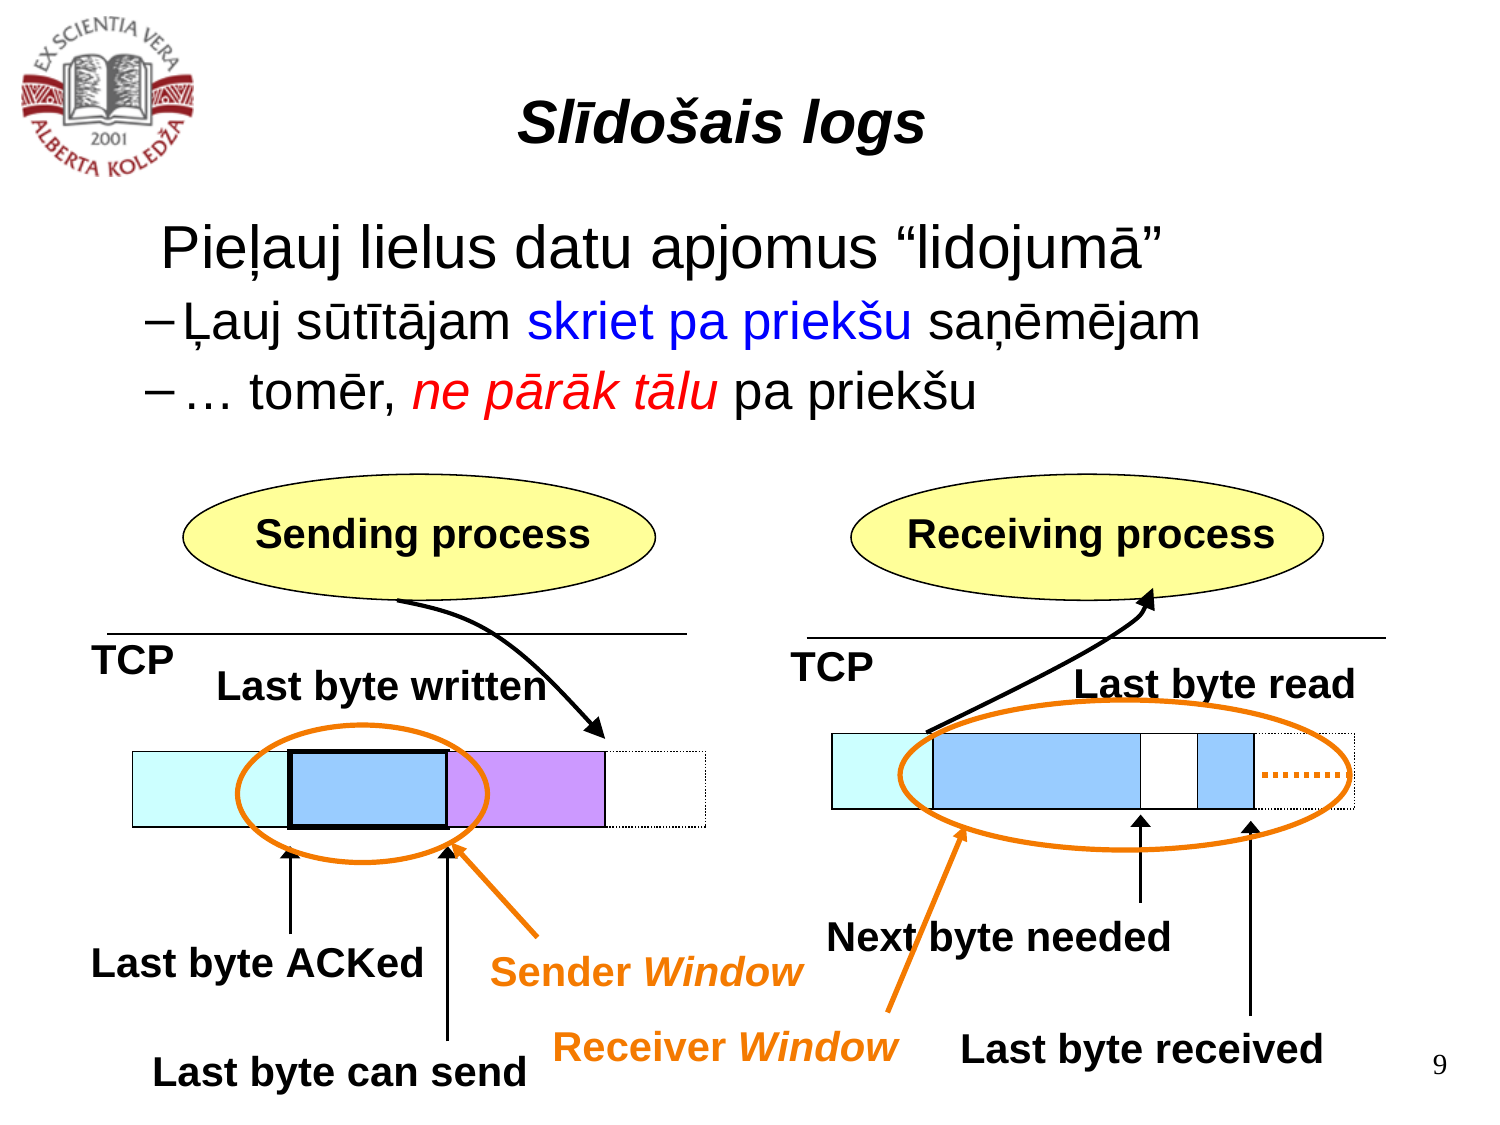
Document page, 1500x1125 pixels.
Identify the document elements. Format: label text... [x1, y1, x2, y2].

text_box TCP [775, 631, 889, 698]
text_box Sending process [240, 499, 607, 565]
picture [21, 16, 194, 177]
list Pieļauj lielus datu apjomus “lidojumā” Ļauj sūtītājam skriet pa priekšu saņēmējam … tomēr, ne pārāk tālu pa priekšu [74, 200, 1463, 456]
text_box [899, 474, 1275, 499]
title Slīdošais logs [50, 62, 1374, 175]
text_box <skaitlis> [1312, 1037, 1463, 1101]
text_box [183, 474, 656, 601]
text_box Last byte received [945, 1014, 1340, 1080]
text_box Last byte ACKed [75, 928, 440, 994]
text_box Sender Window [475, 937, 818, 1003]
text_box [132, 751, 258, 828]
text_box [241, 751, 484, 828]
text_box [467, 751, 605, 828]
text_box Last byte written [201, 650, 564, 717]
text_box Last byte read [1058, 703, 1244, 715]
text_box Receiver Window [537, 1012, 913, 1078]
text_box Last byte can send [137, 1037, 543, 1103]
text_box Next byte needed [909, 902, 1188, 969]
text_box [903, 733, 1255, 810]
text_box Last byte read [1058, 648, 1372, 715]
text_box TCP [76, 625, 190, 692]
text_box Receiving process [892, 499, 1291, 565]
text_box [850, 501, 1324, 601]
text_box Next byte needed [811, 902, 930, 969]
text_box [831, 733, 927, 810]
